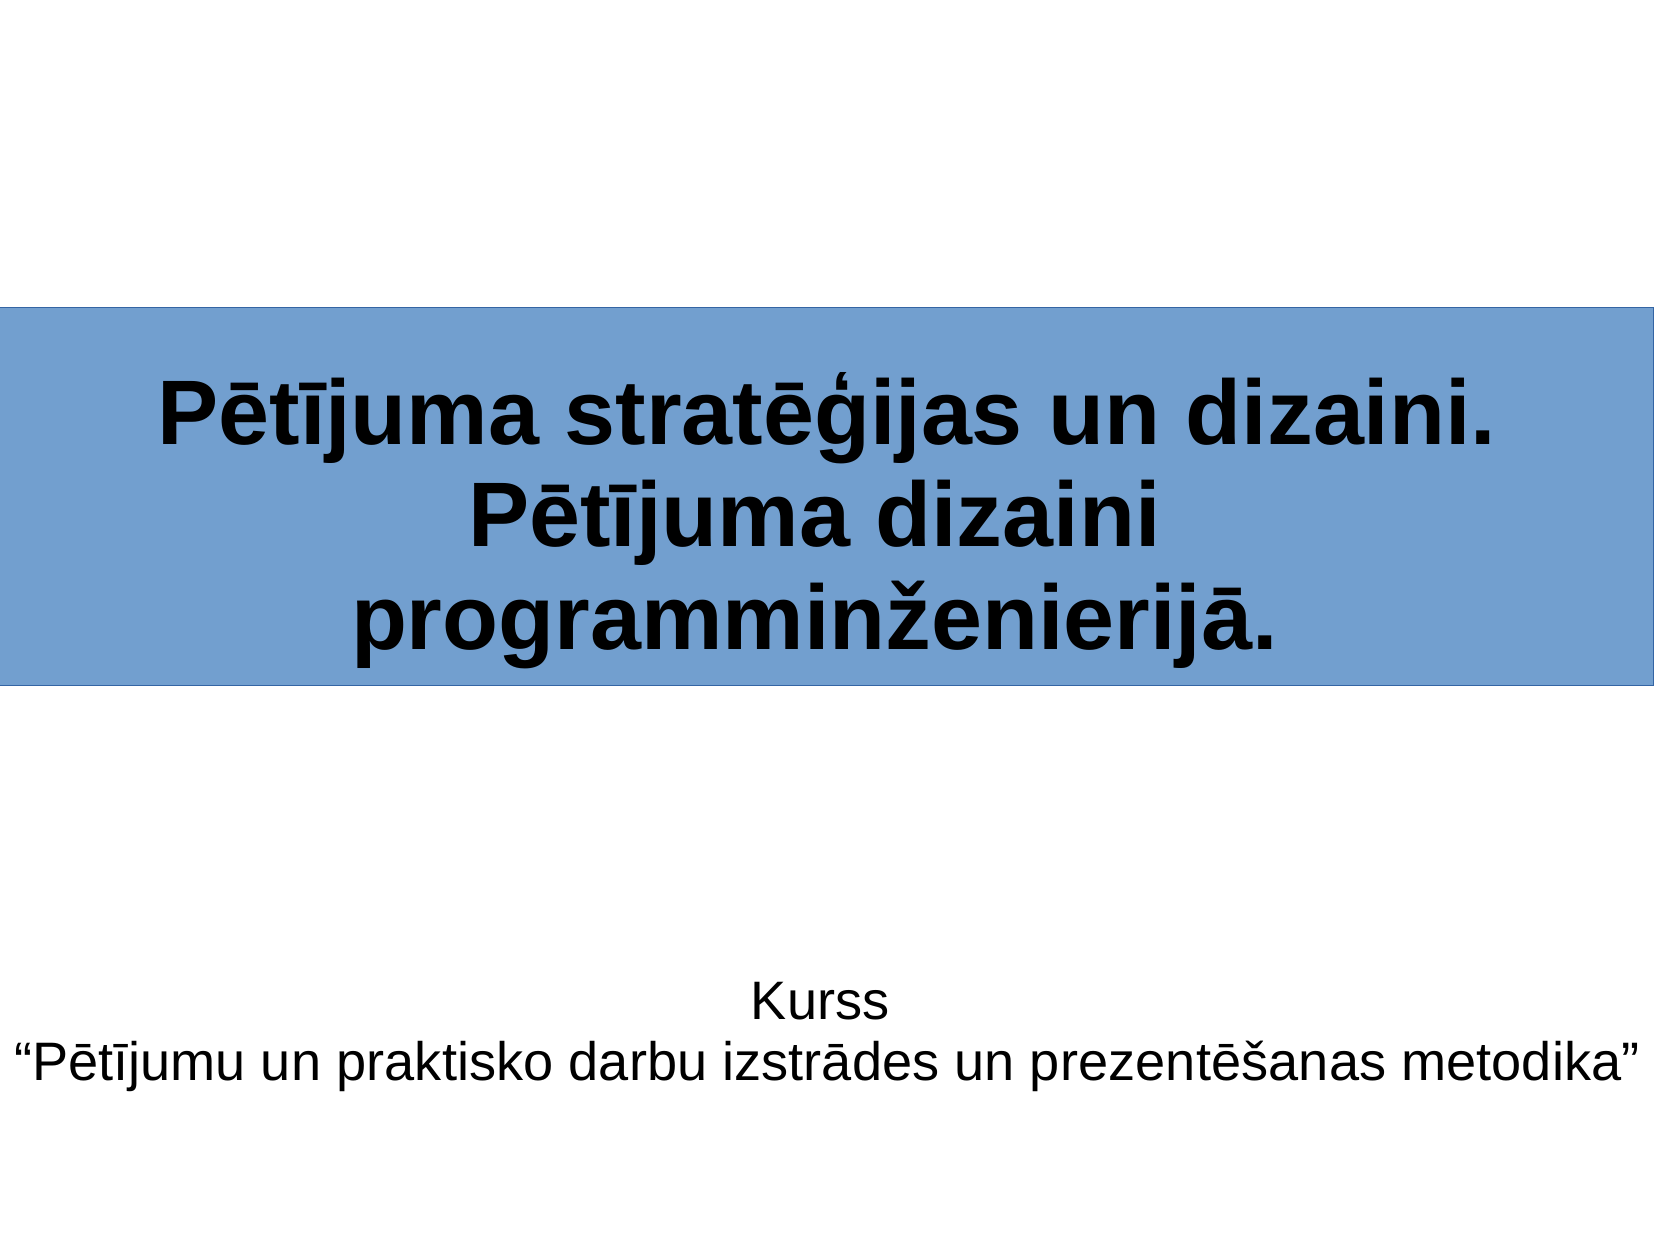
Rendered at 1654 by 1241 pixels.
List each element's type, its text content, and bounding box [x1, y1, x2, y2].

text_box [0, 307, 1654, 686]
title Pētījuma stratēģijas un dizaini. Pētījuma dizaini programminženierijā. [70, 360, 1559, 772]
text_box Kurss “Pētījumu un praktisko darbu izstrādes un prezentēšanas metodika” [0, 928, 1654, 1134]
